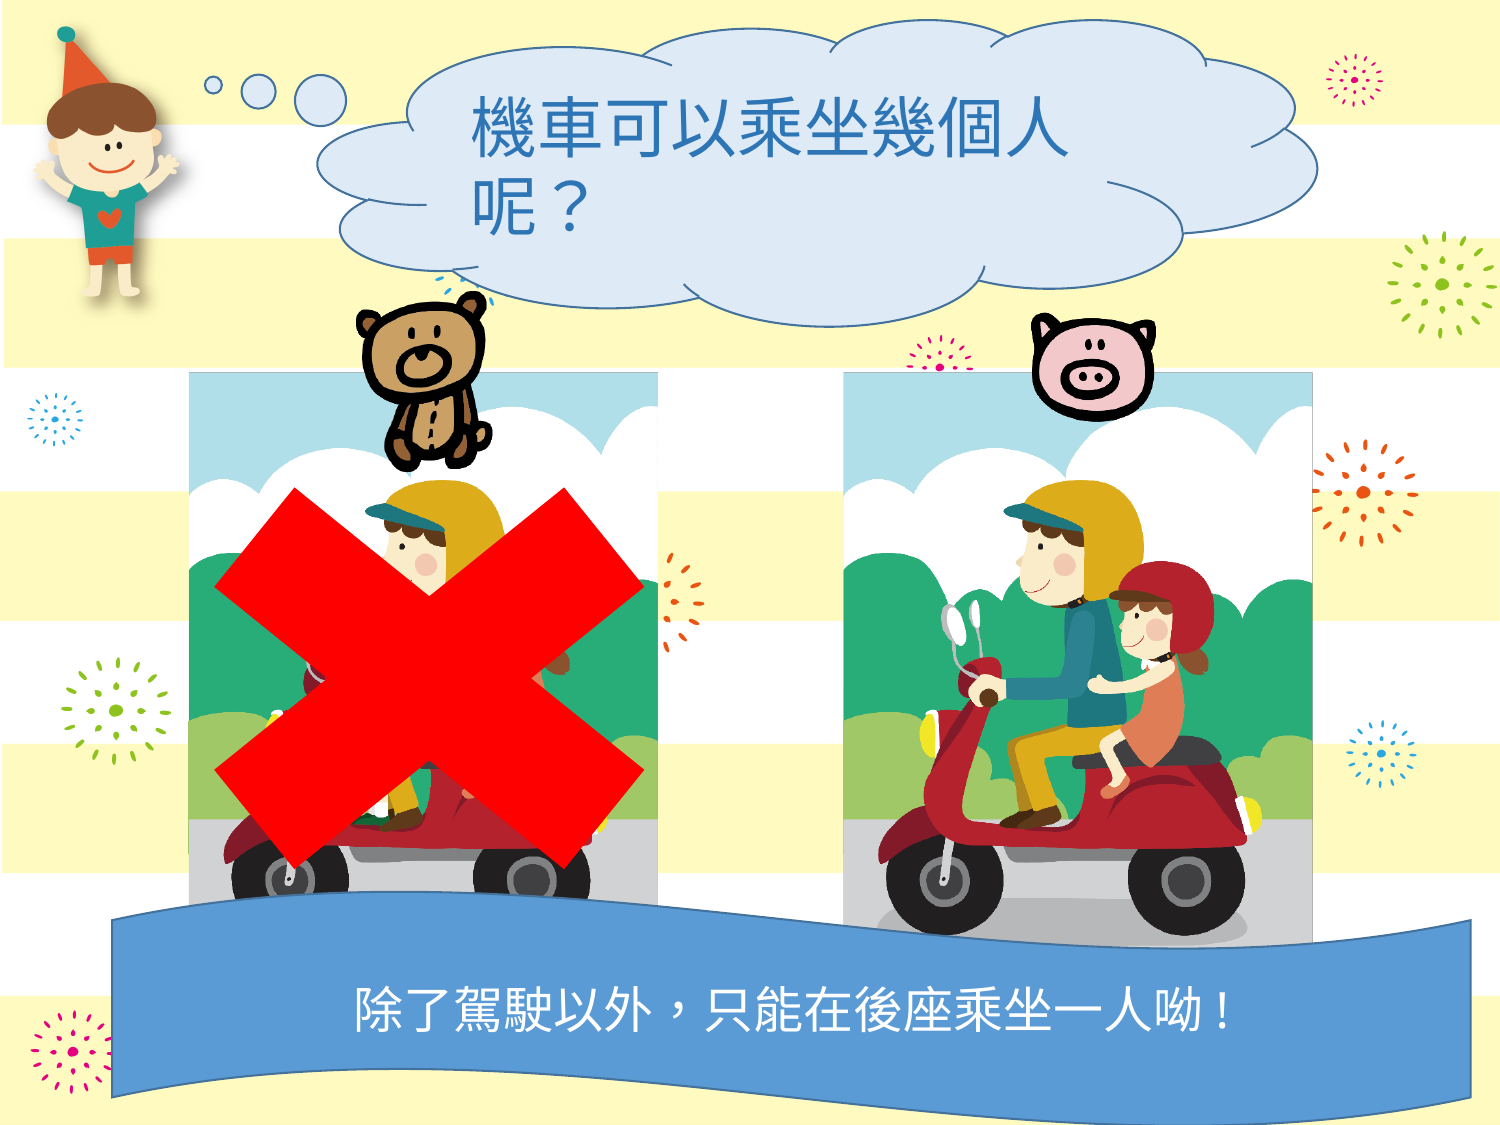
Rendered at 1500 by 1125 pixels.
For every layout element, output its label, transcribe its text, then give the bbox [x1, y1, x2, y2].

text_box 除了駕駛以外，只能在後座乘坐一人呦! [112, 891, 1471, 1125]
text_box 機車可以乘坐幾個人呢？ [294, 75, 347, 127]
text_box 機車可以乘坐幾個人呢？ [241, 74, 276, 109]
text_box [214, 487, 645, 870]
text_box 機車可以乘坐幾個人呢？ [204, 76, 222, 94]
picture [0, 0, 1500, 1125]
text_box 機車可以乘坐幾個人呢？ [317, 20, 1318, 327]
